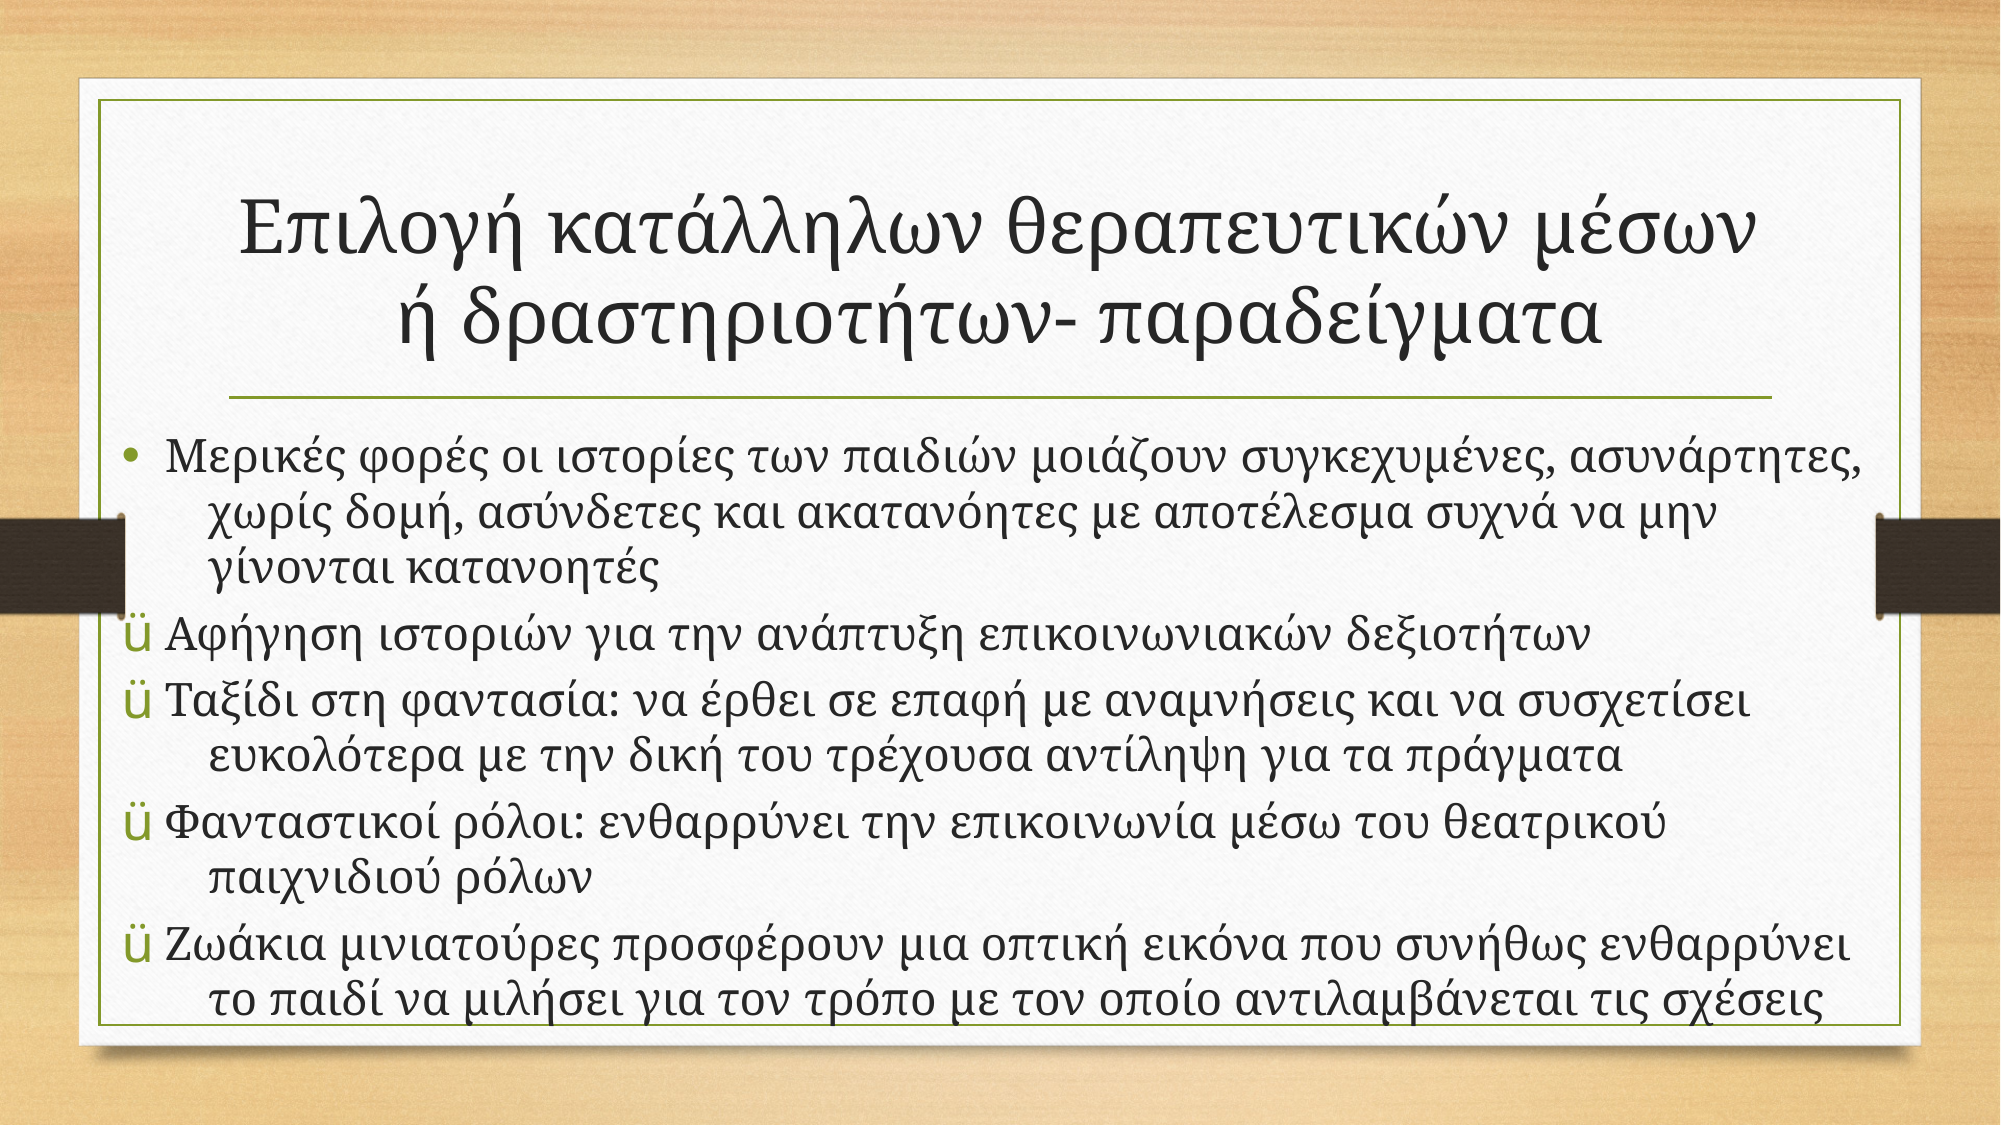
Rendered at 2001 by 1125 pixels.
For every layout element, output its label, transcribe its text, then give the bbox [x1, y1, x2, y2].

list Μερικές φορές οι ιστορίες των παιδιών μοιάζουν συγκεχυμένες, ασυνάρτητες, χωρίς δομή, ασύνδετες και ακατανόητες με αποτέλεσμα συχνά να μην γίνονται κατανοητές Αφήγηση ιστοριών για την ανάπτυξη επικοινωνιακών δεξιοτήτων Ταξίδι στη φαντασία: να έρθει σε επαφή με αναμνήσεις και να συσχετίσει ευκολότερα με την δική του τρέχουσα αντίληψη για τα πράγματα Φανταστικοί ρόλοι: ενθαρρύνει την επικοινωνία μέσω του θεατρικού παιχνιδιού ρόλων Ζωάκια μινιατούρες προσφέρουν μια οπτική εικόνα που συνήθως ενθαρρύνει το παιδί να μιλήσει για τον τρόπο με τον οποίο αντιλαμβάνεται τις σχέσεις [106, 419, 1880, 1047]
title Επιλογή κατάλληλων θεραπευτικών μέσων ή δραστηριοτήτων- παραδείγματα [212, 161, 1788, 376]
